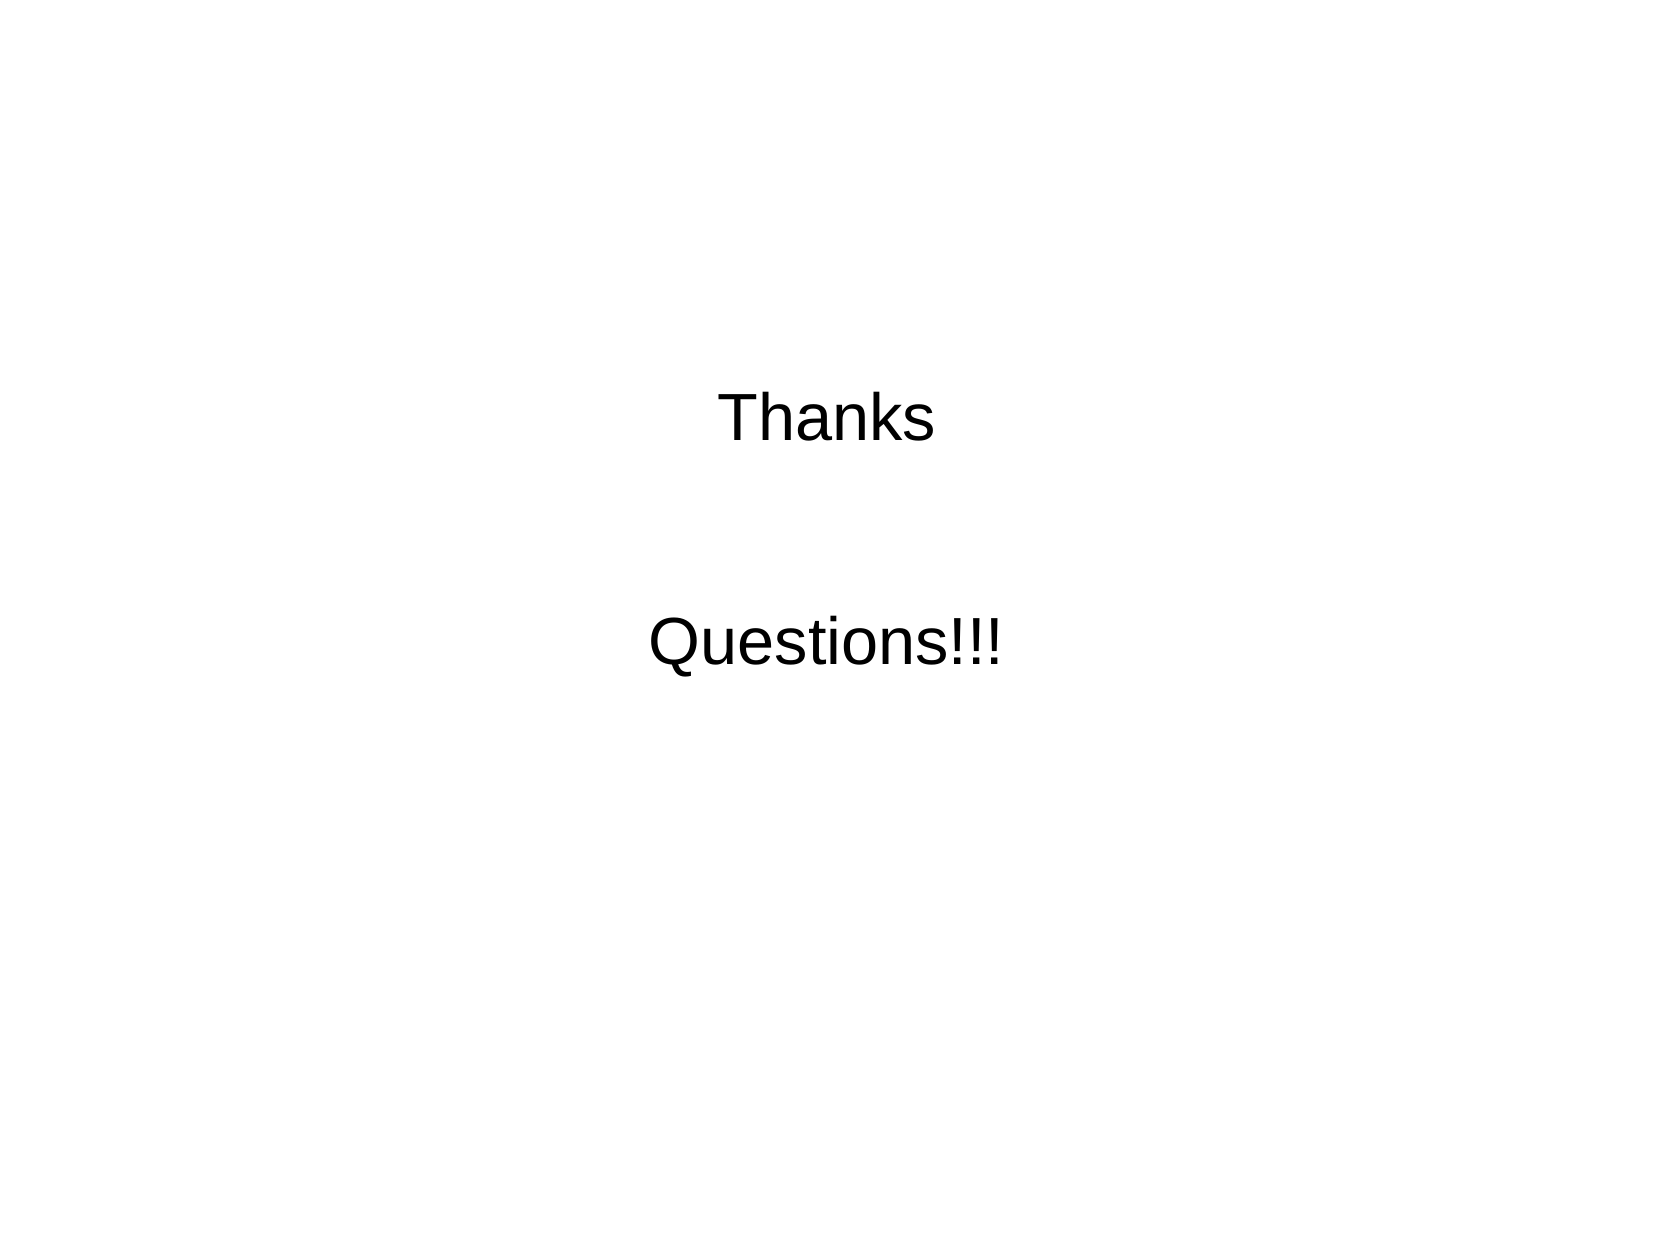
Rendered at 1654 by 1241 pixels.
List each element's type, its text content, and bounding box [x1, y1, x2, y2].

subtitle Thanks Questions!!! [82, 49, 1571, 1010]
